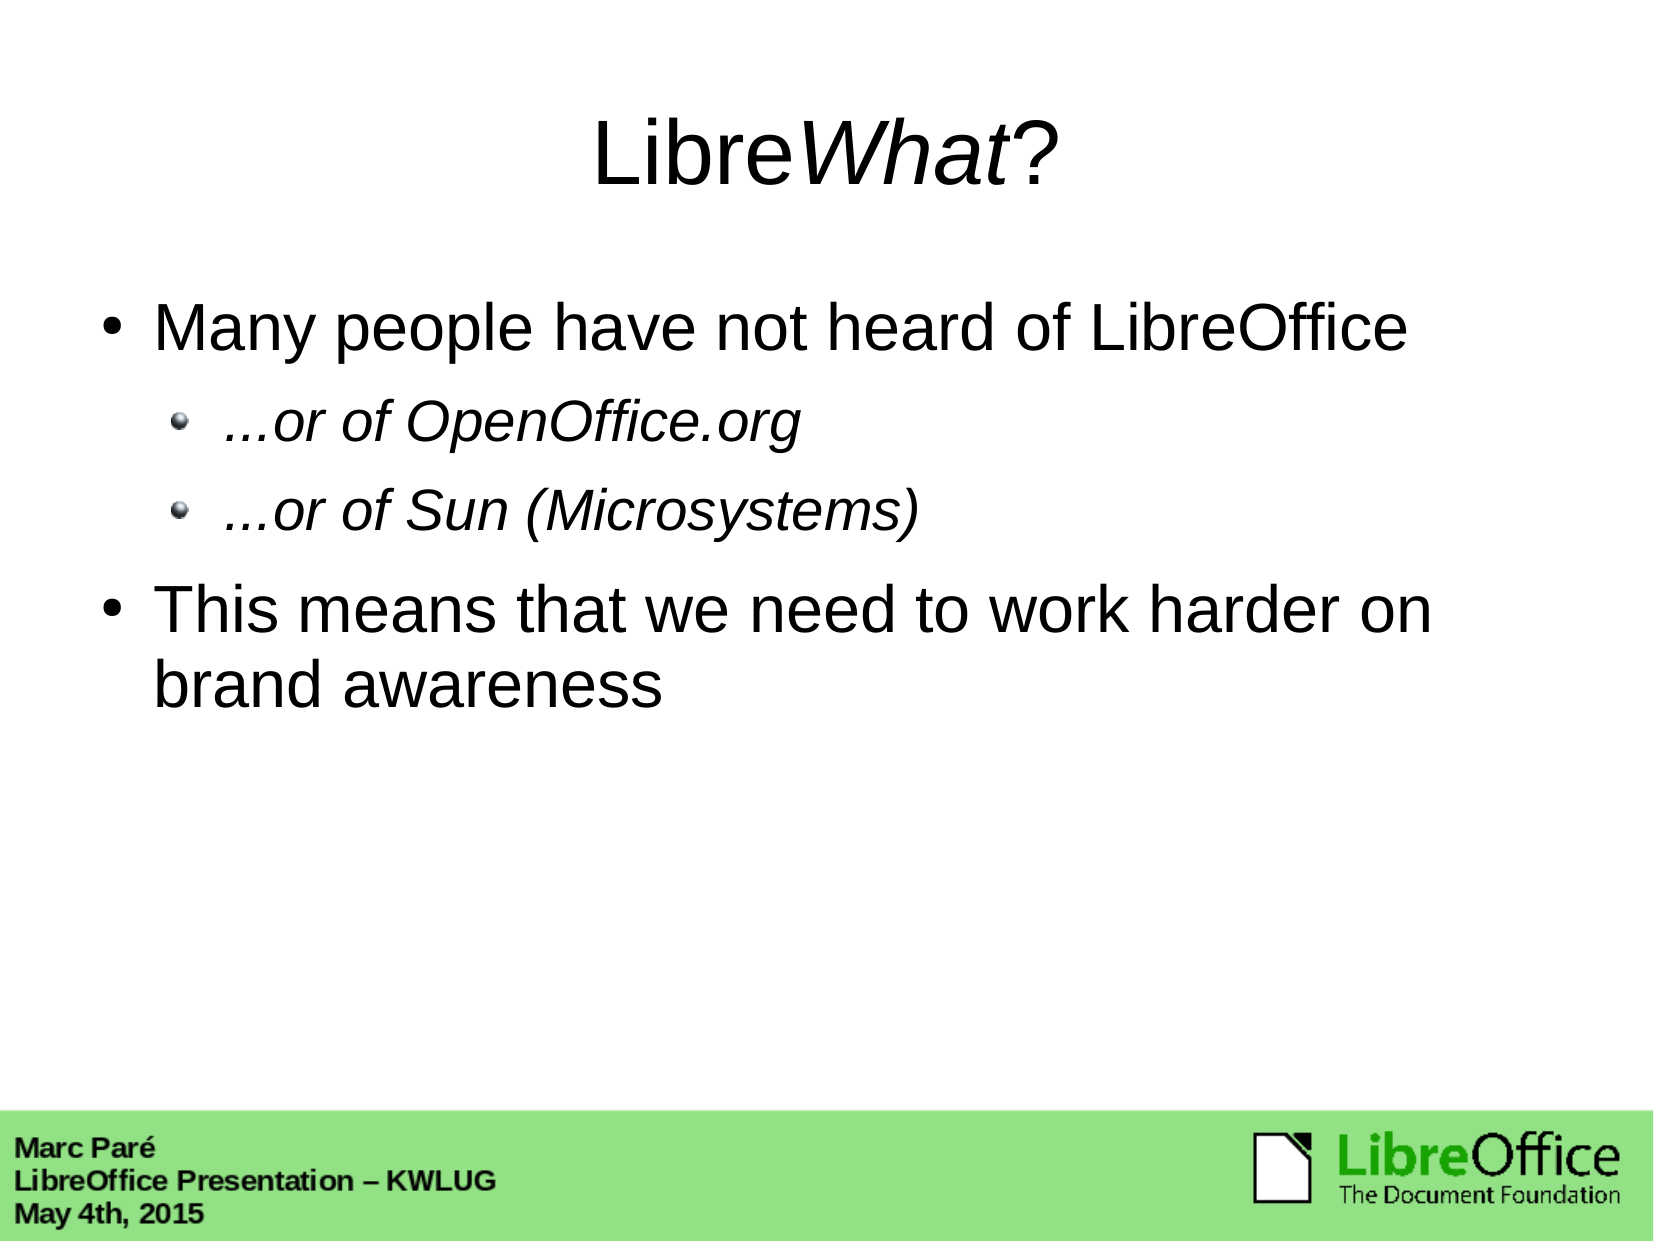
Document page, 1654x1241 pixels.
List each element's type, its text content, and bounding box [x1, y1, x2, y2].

list Many people have not heard of LibreOffice ...or of OpenOffice.org ...or of Sun (Microsystems) This means that we need to work harder on brand awareness [82, 290, 1571, 1010]
picture [0, 0, 1654, 1241]
title LibreWhat? [82, 49, 1571, 257]
